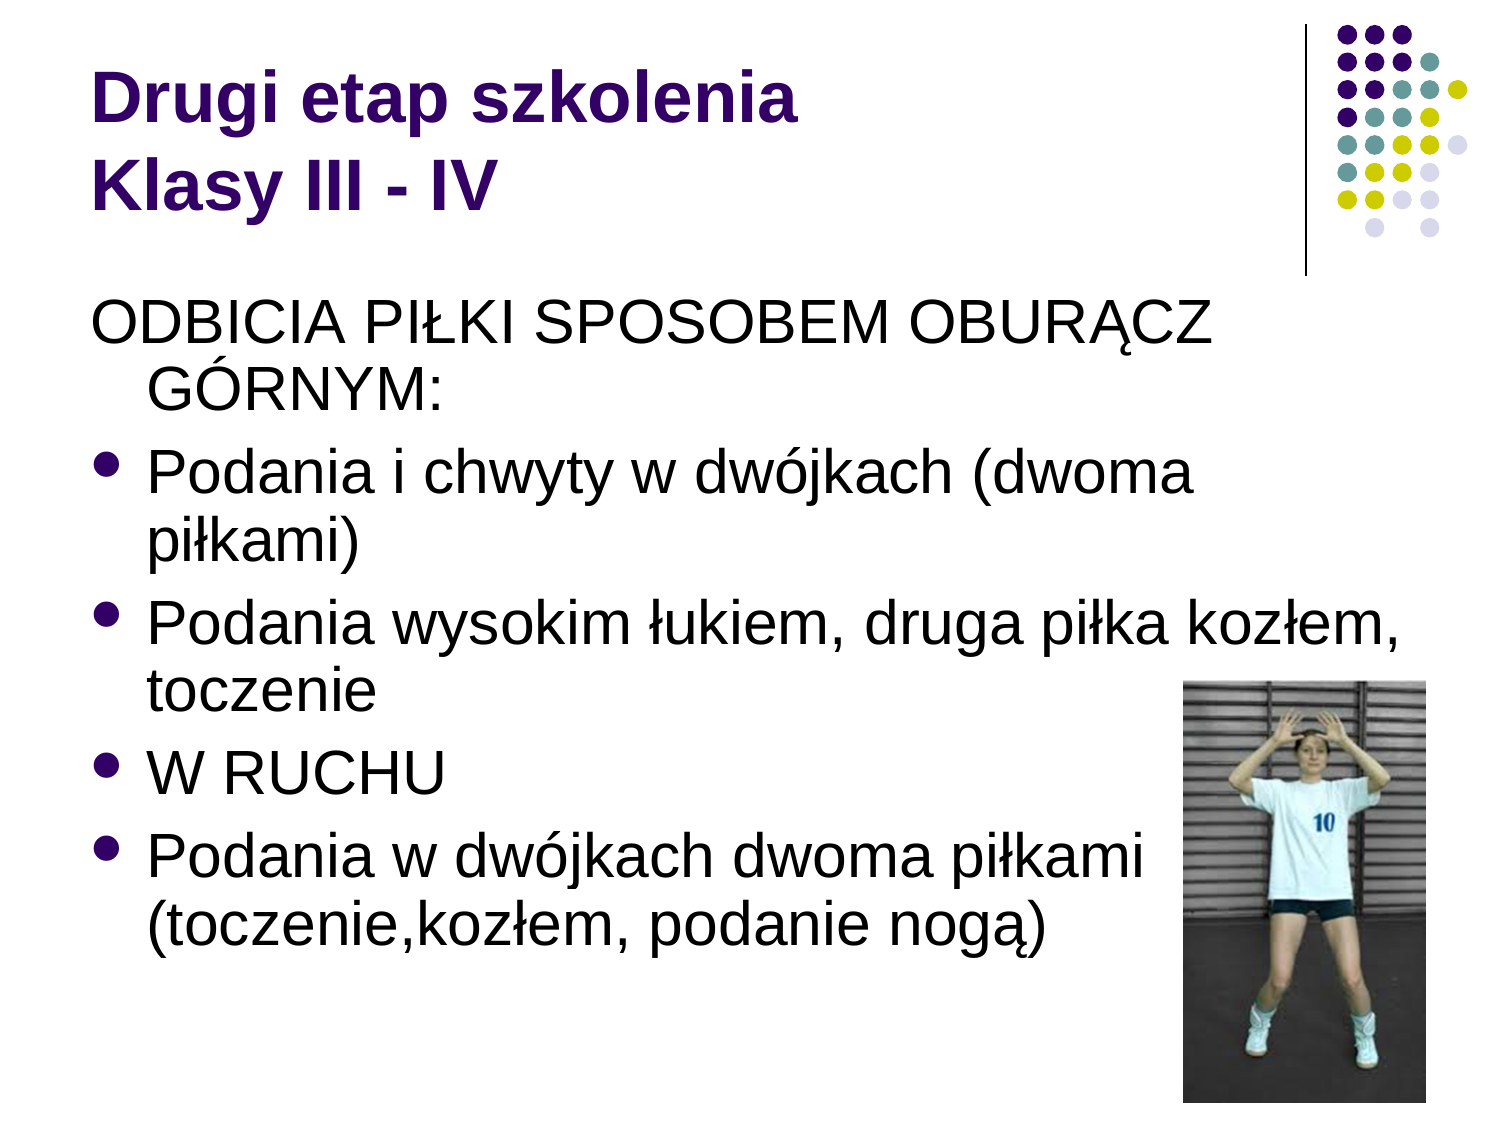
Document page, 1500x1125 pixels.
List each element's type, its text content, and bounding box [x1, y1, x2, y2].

list ODBICIA PIŁKI SPOSOBEM OBURĄCZ GÓRNYM: Podania i chwyty w dwójkach (dwoma piłkami) Podania wysokim łukiem, druga piłka kozłem, toczenie W RUCHU Podania w dwójkach dwoma piłkami (toczenie,kozłem, podanie nogą) [75, 282, 1426, 1006]
picture [1183, 680, 1426, 1103]
title Drugi etap szkolenia Klasy III - IV [74, 20, 1313, 233]
